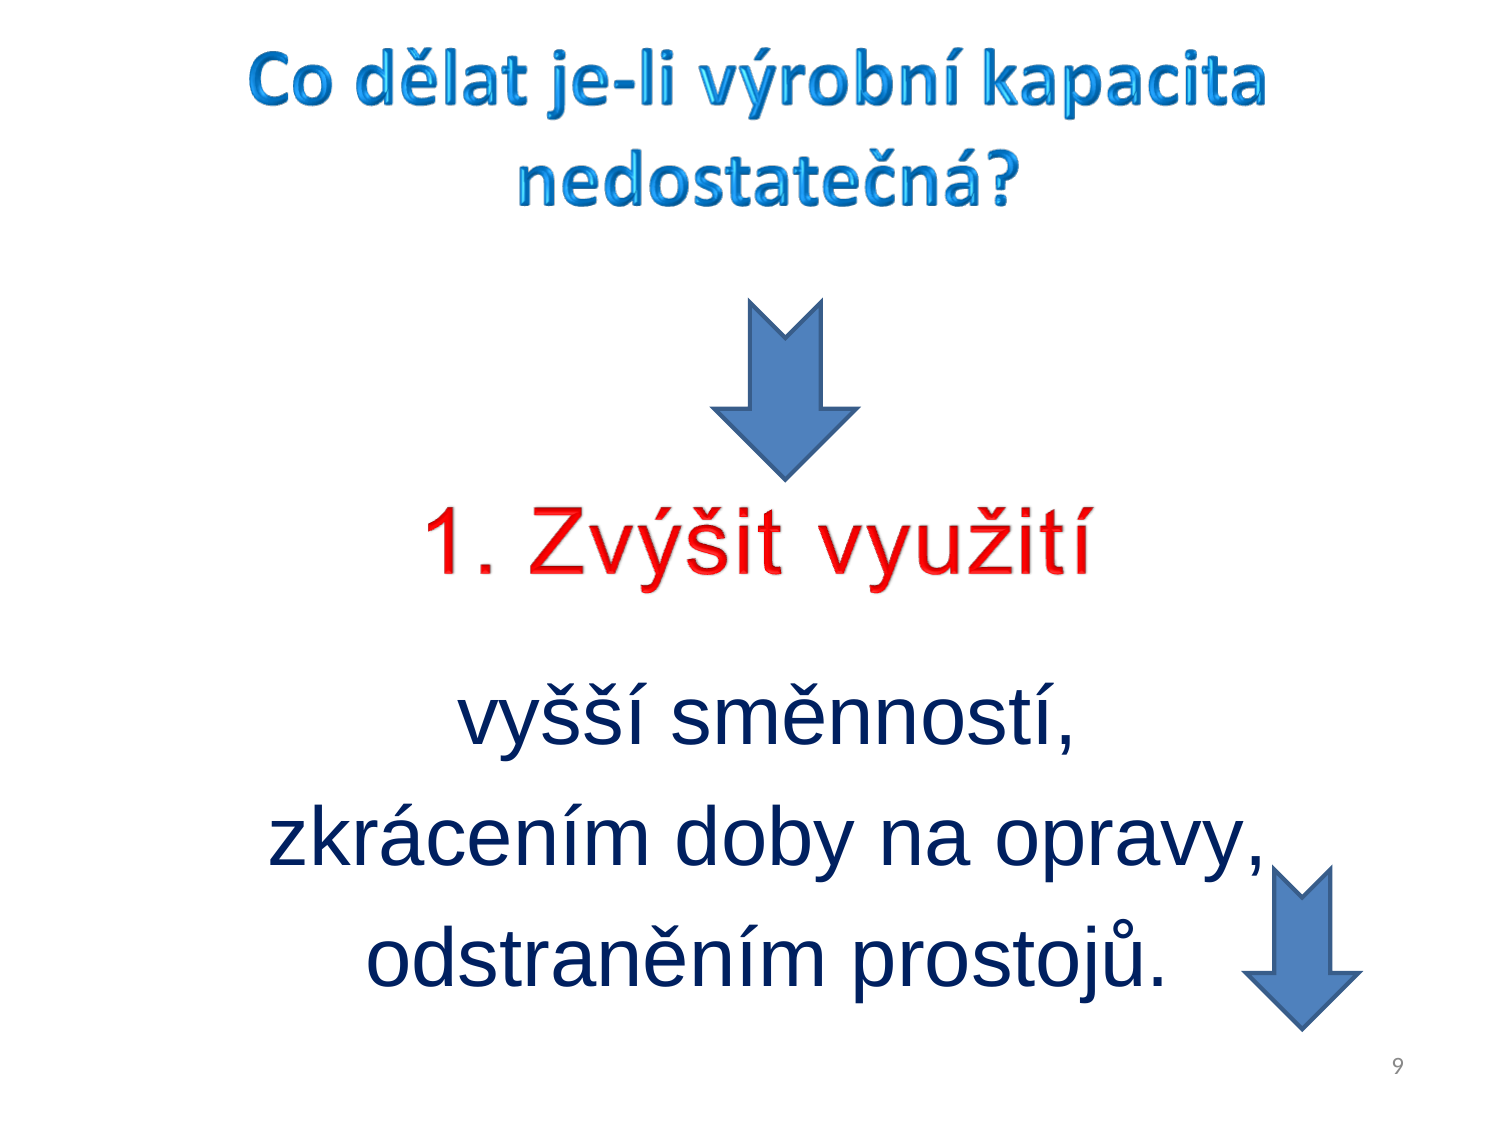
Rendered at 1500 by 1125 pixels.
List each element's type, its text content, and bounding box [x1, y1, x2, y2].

picture [194, 0, 1342, 240]
text_box <číslo> [1068, 1034, 1420, 1095]
text_box [714, 302, 857, 451]
text_box [1246, 869, 1359, 1030]
picture [359, 451, 1190, 608]
list vyšší směnností, zkrácením doby na opravy, odstraněním prostojů. [159, 267, 1400, 1012]
